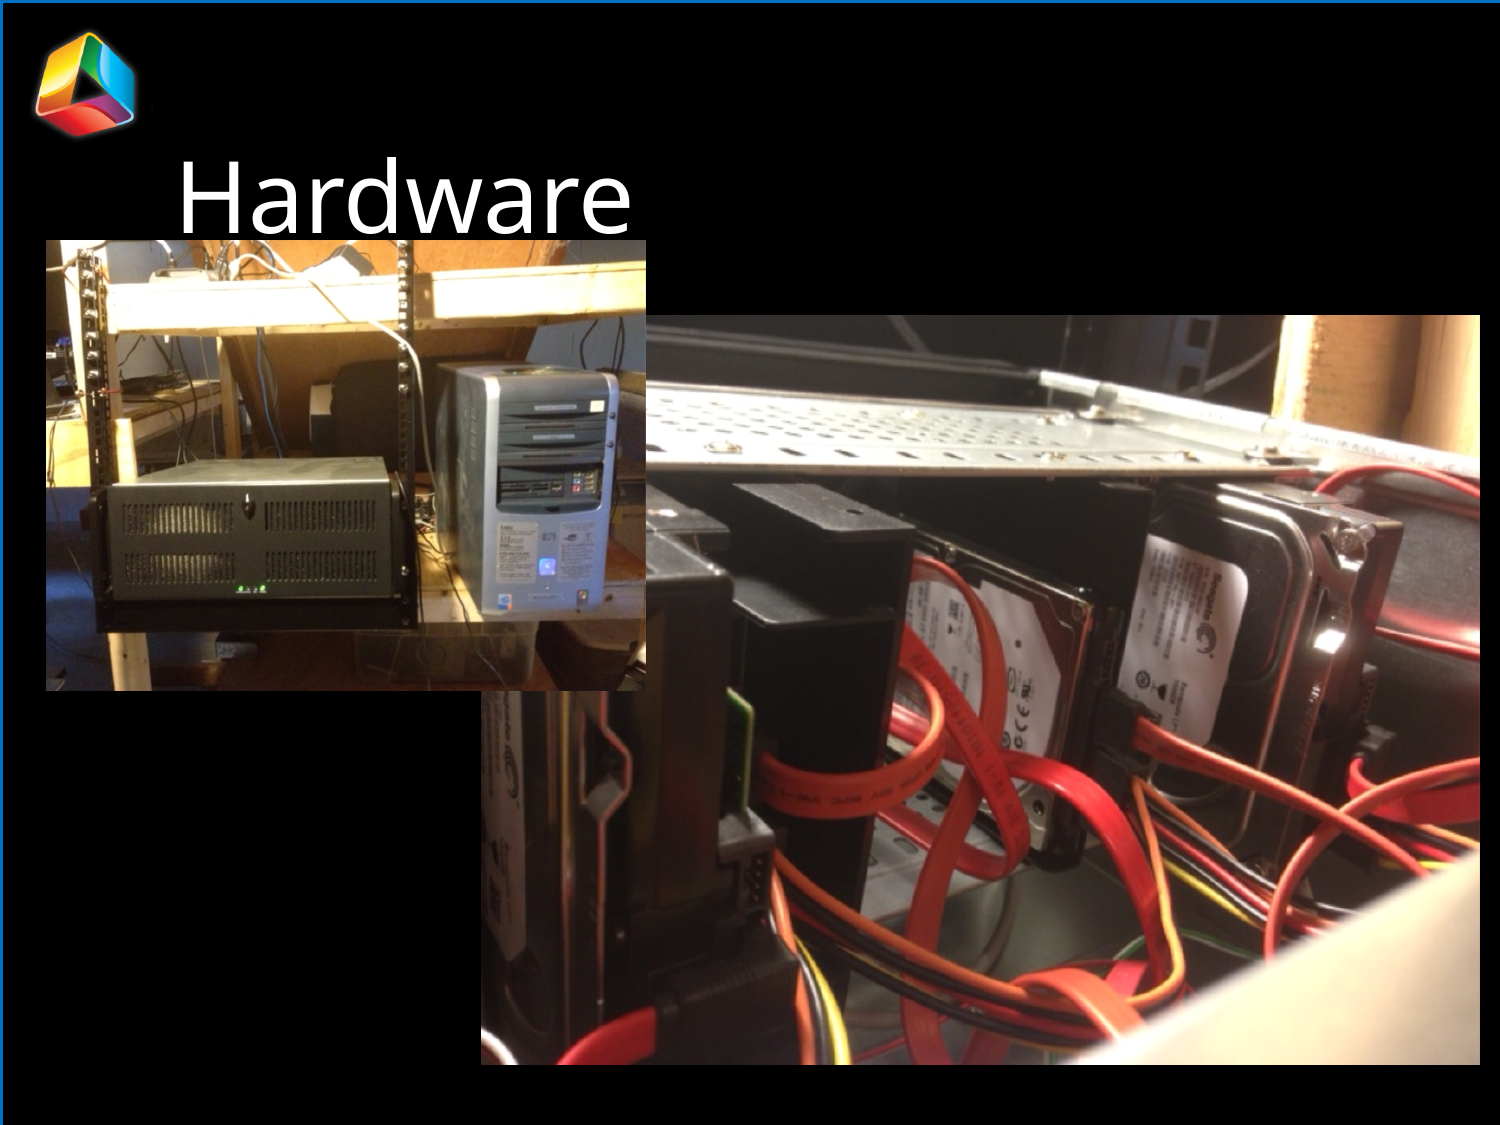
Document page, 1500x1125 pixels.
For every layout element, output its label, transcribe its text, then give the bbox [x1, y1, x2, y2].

picture [9, 26, 153, 158]
picture [45, 240, 1480, 1065]
text_box [0, 0, 1500, 1125]
text_box Hardware [159, 125, 939, 261]
